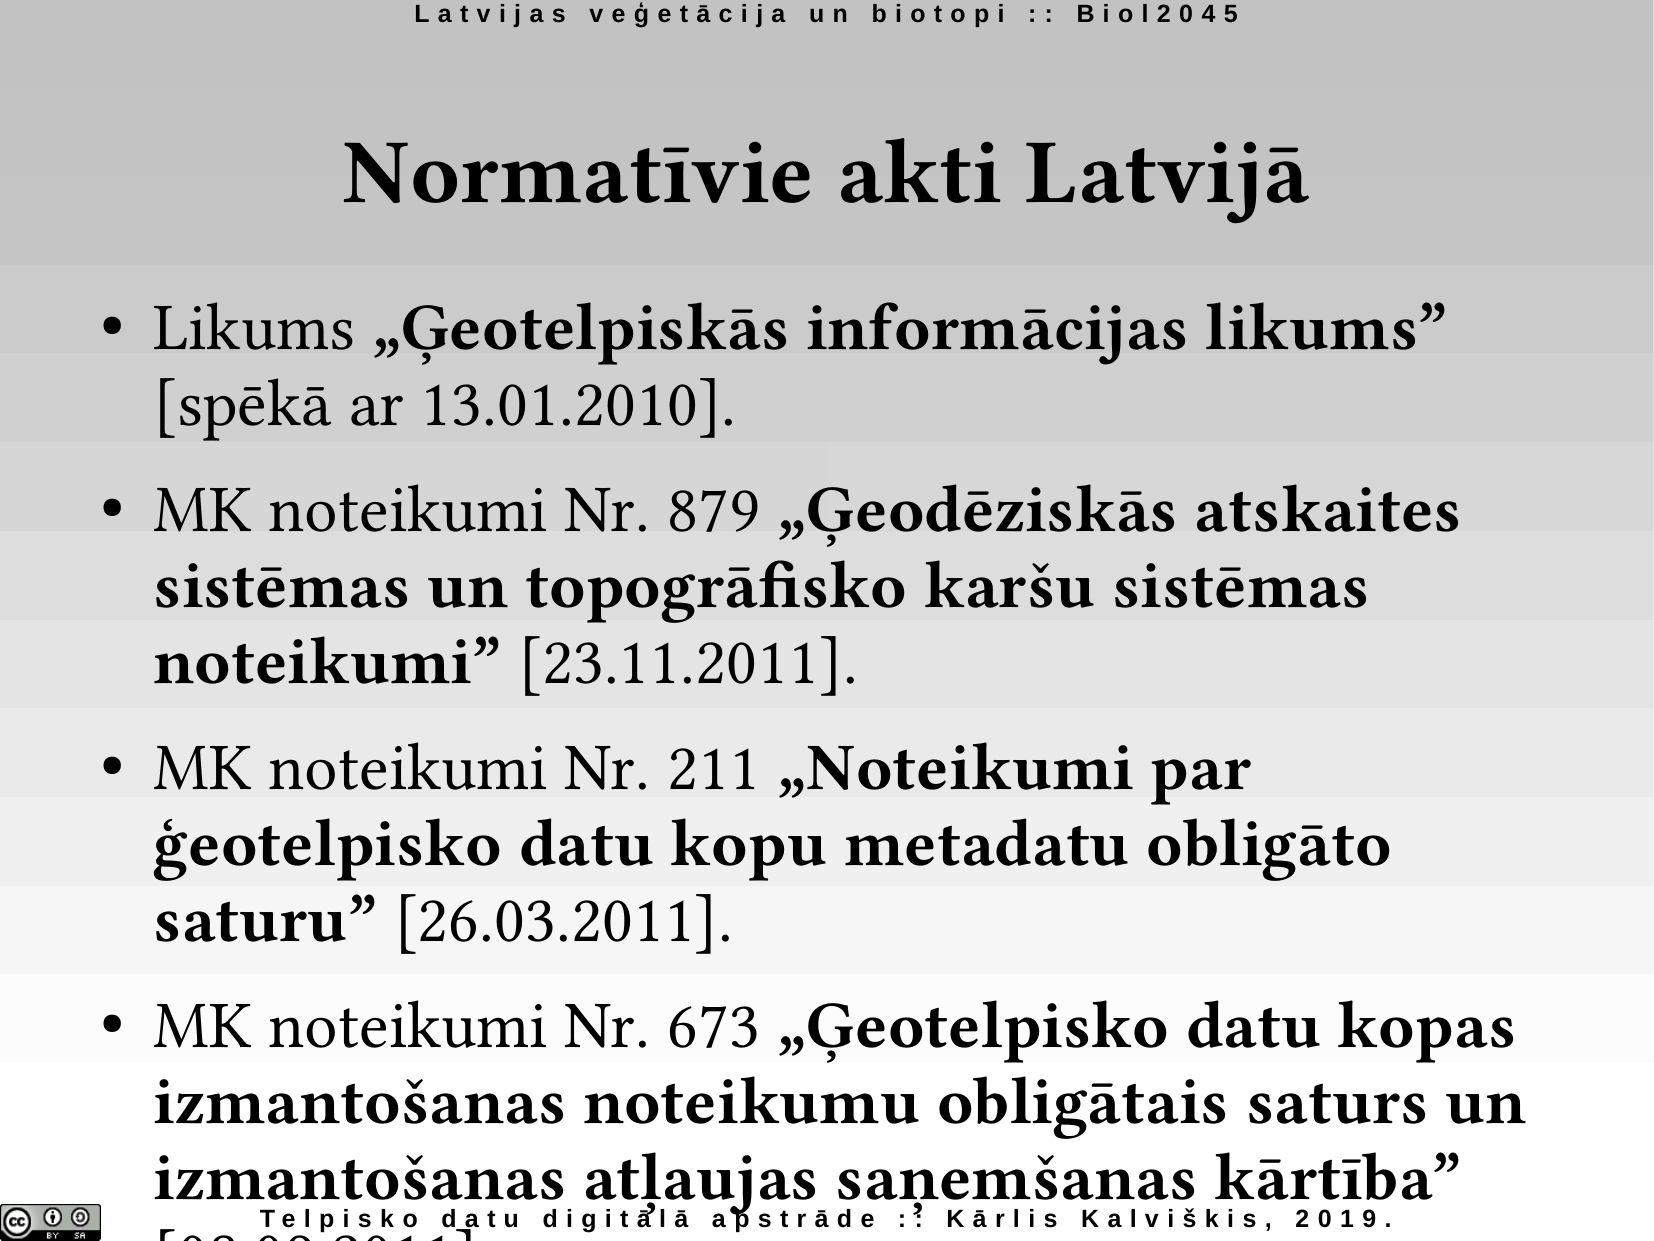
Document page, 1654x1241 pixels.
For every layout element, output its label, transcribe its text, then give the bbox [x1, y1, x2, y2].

title Normatīvie akti Latvijā [29, 56, 1625, 289]
list Likums „Ģeotelpiskās informācijas likums” [spēkā ar 13.01.2010]. MK noteikumi Nr. 879 „Ģeodēziskās atskaites sistēmas un topogrāfisko karšu sistēmas noteikumi” [23.11.2011]. MK noteikumi Nr. 211 „Noteikumi par ģeotelpisko datu kopu metadatu obligāto saturu” [26.03.2011]. MK noteikumi Nr. 673 „Ģeotelpisko datu kopas izmantošanas noteikumu obligātais saturs un izmantošanas atļaujas saņemšanas kārtība” [08.09.2011]. [82, 289, 1571, 1241]
picture [0, 0, 1654, 1241]
